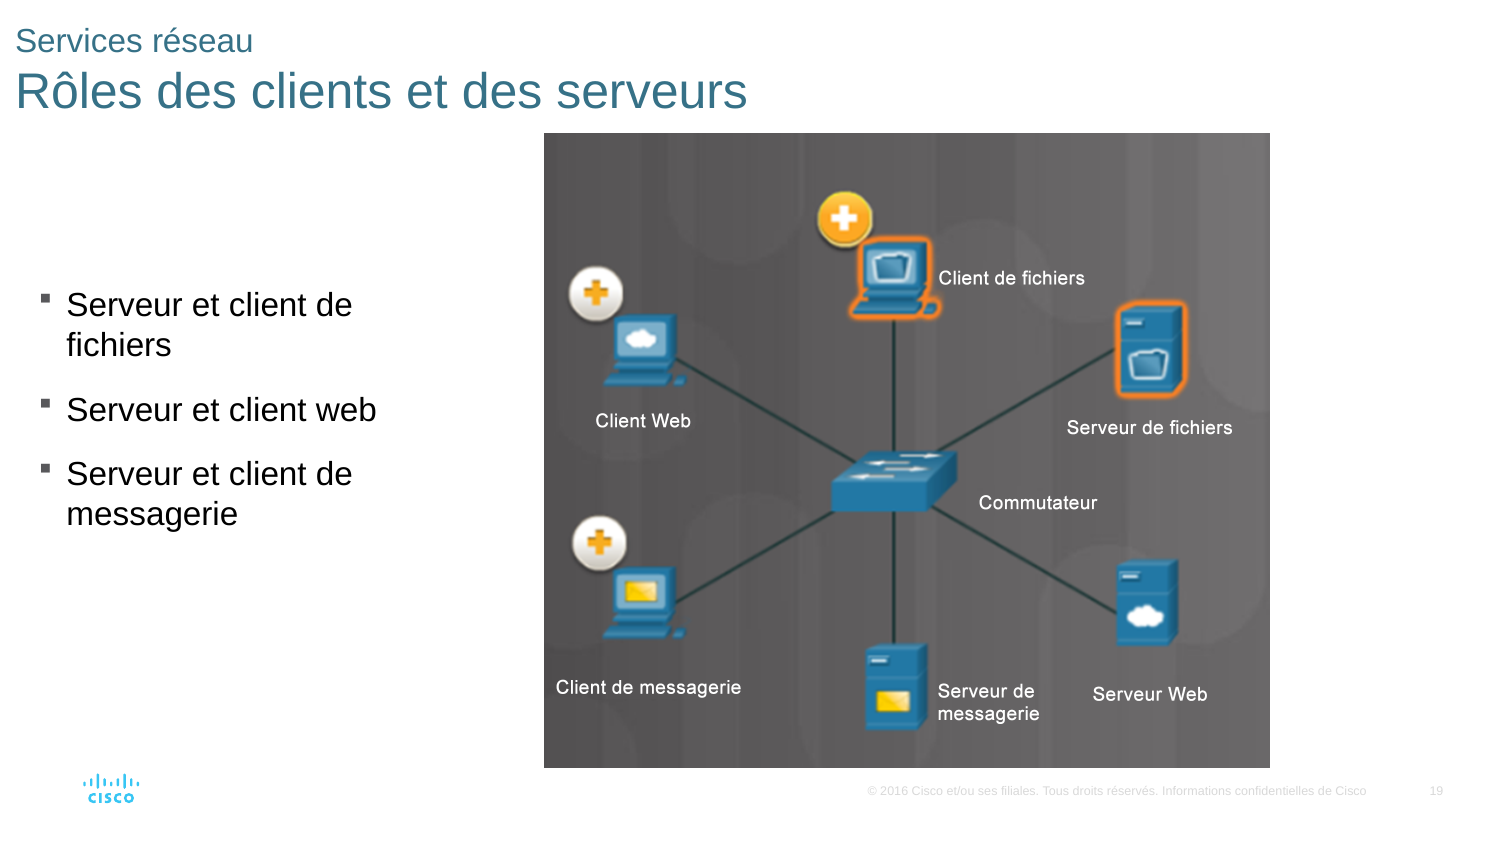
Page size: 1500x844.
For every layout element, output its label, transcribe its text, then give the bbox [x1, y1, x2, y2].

picture [544, 133, 1270, 768]
list Serveur et client de fichiers Serveur et client web Serveur et client de messagerie [23, 275, 483, 749]
title Services réseau Rôles des clients et des serveurs [0, 6, 1500, 131]
